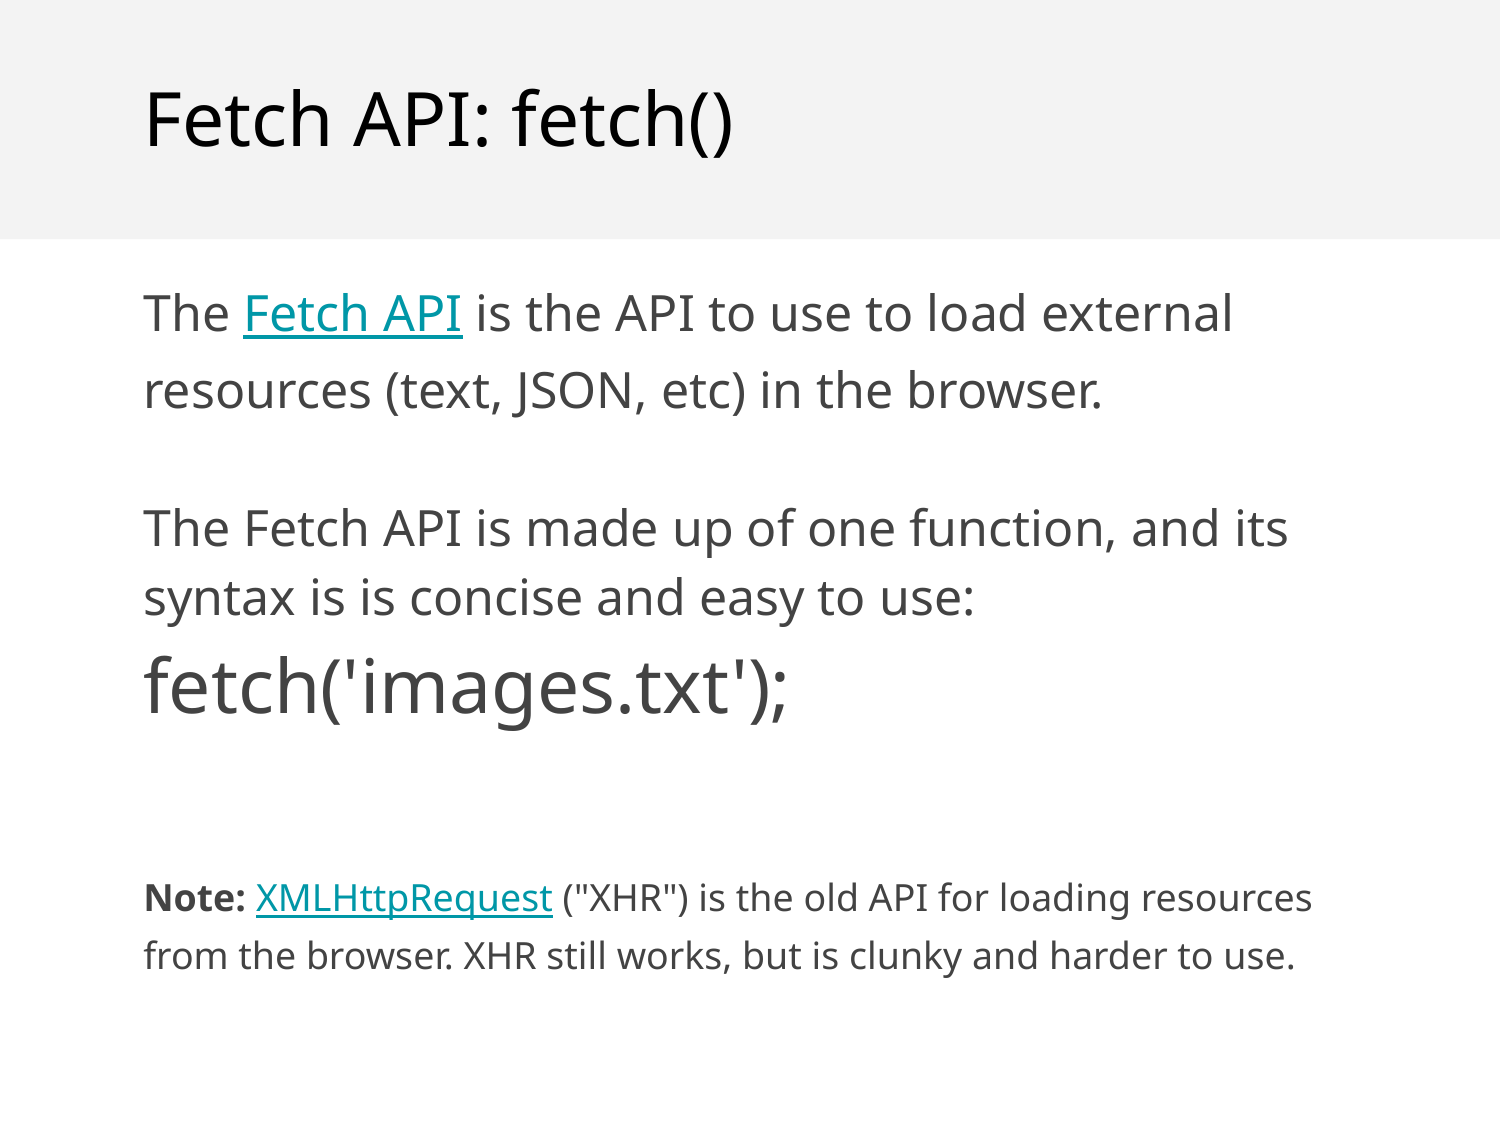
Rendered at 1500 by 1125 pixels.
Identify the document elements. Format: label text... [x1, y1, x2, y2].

list The Fetch API is the API to use to load external resources (text, JSON, etc) in the browser. The Fetch API is made up of one function, and its syntax is is concise and easy to use: fetch('images.txt'); Note: XMLHttpRequest ("XHR") is the old API for loading resources from the browser. XHR still works, but is clunky and harder to use. [128, 255, 1372, 1004]
title Fetch API: fetch() [128, 56, 1372, 183]
